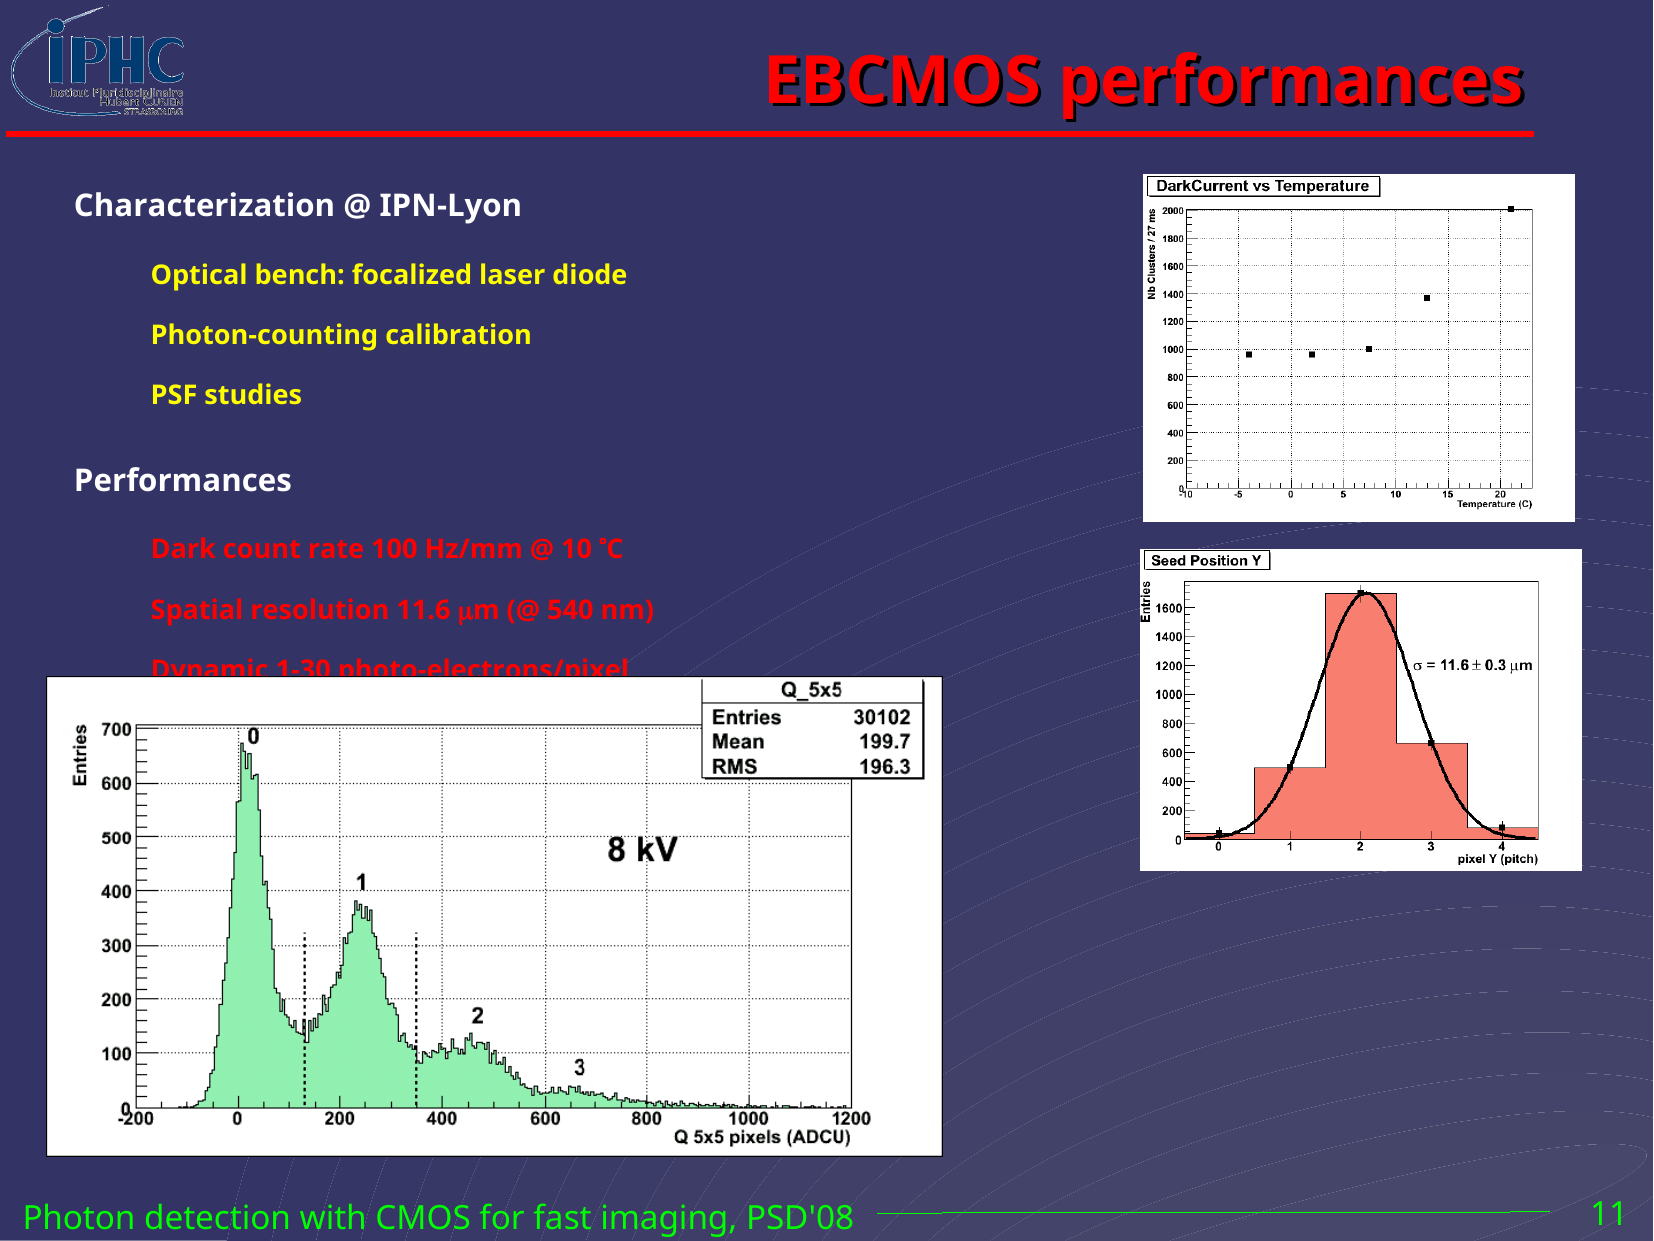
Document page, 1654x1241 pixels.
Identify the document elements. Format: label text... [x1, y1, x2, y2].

title EBCMOS performances [168, 31, 1525, 123]
picture [10, 5, 184, 116]
picture [1140, 549, 1582, 871]
list Characterization @ IPN-Lyon Optical bench: focalized laser diode Photon-counting calibration PSF studies Performances Dark count rate 100 Hz/mm @ 10 C Spatial resolution 11.6 mm (@ 540 nm) Dynamic 1-30 photo-electrons/pixel [56, 183, 895, 644]
picture [46, 676, 943, 1157]
picture [1143, 174, 1575, 522]
